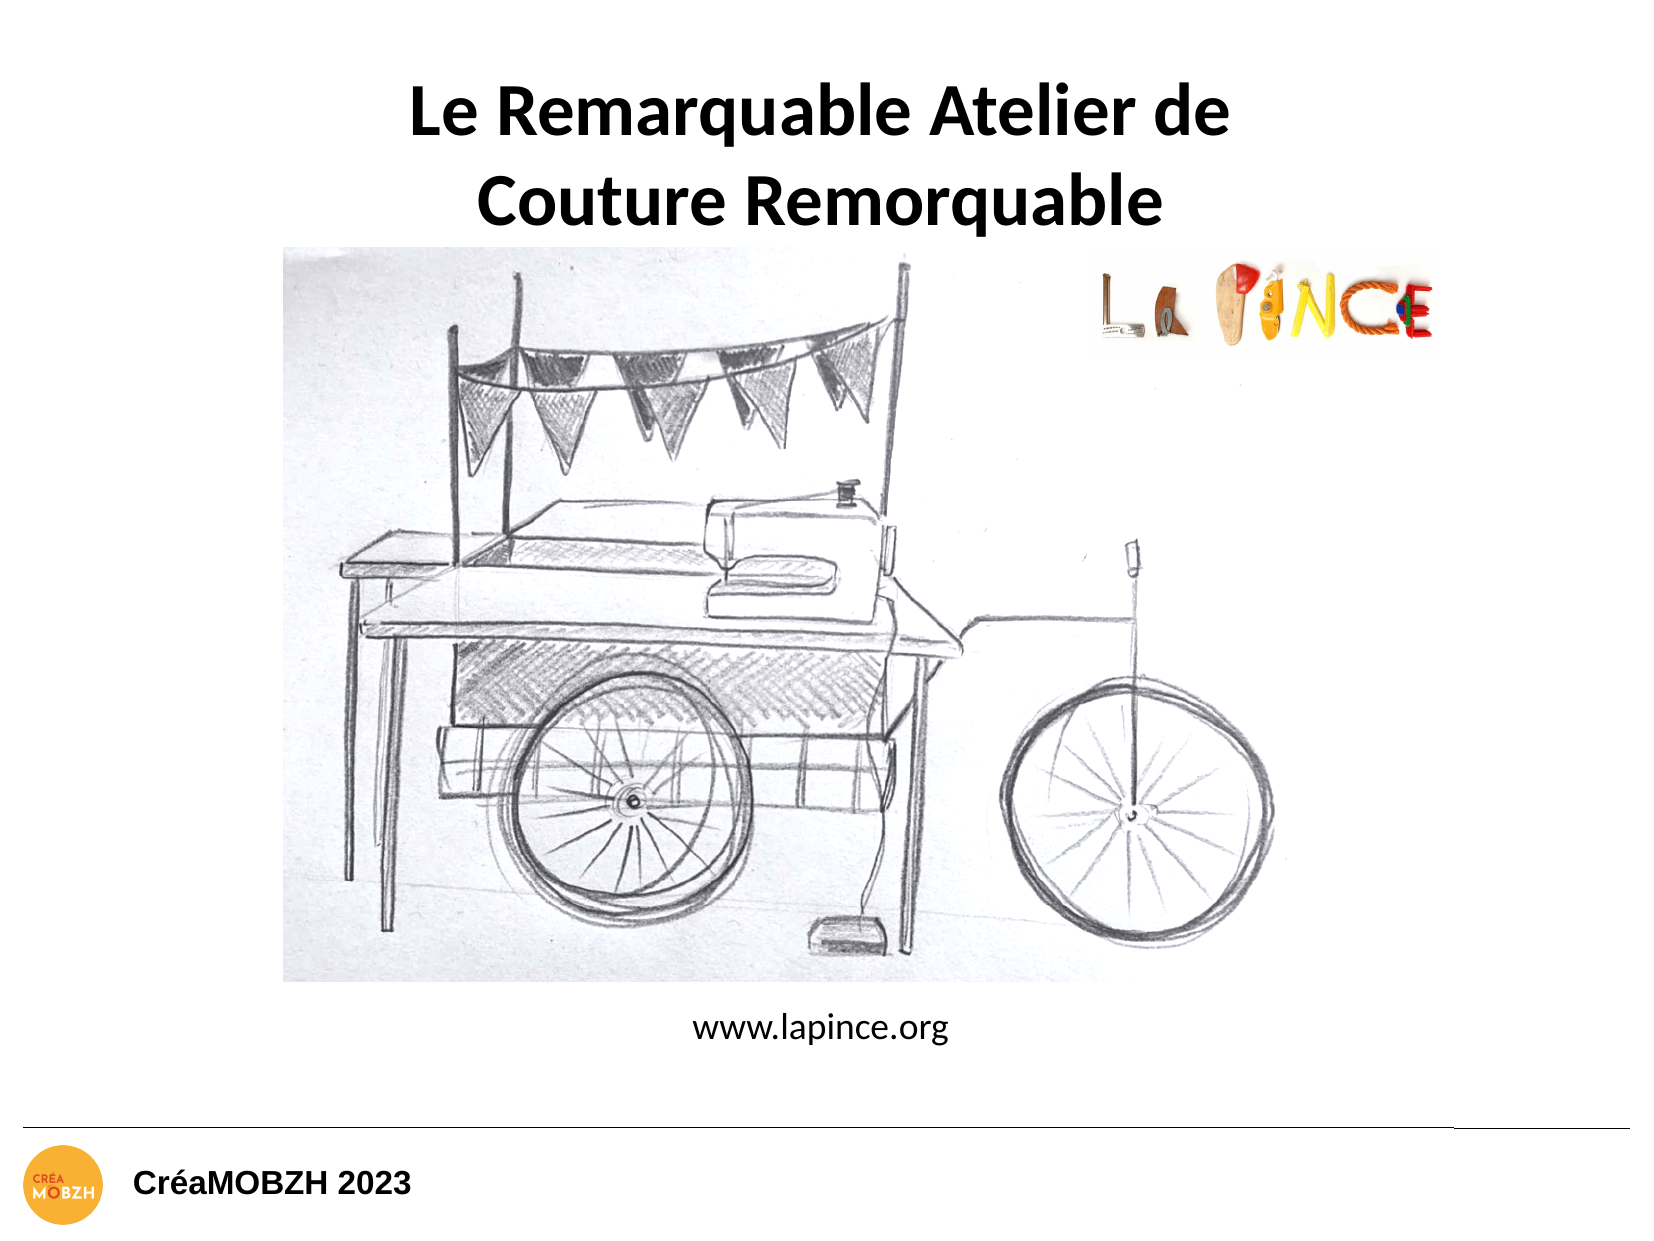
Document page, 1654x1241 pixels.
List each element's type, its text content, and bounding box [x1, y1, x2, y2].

text_box CréaMOBZH 2023 [118, 1157, 1040, 1210]
text_box www.lapince.org [200, 1003, 1441, 1103]
picture [23, 1145, 103, 1225]
picture [283, 247, 1441, 983]
title Le Remarquable Atelier de Couture Remorquable [295, 47, 1347, 249]
